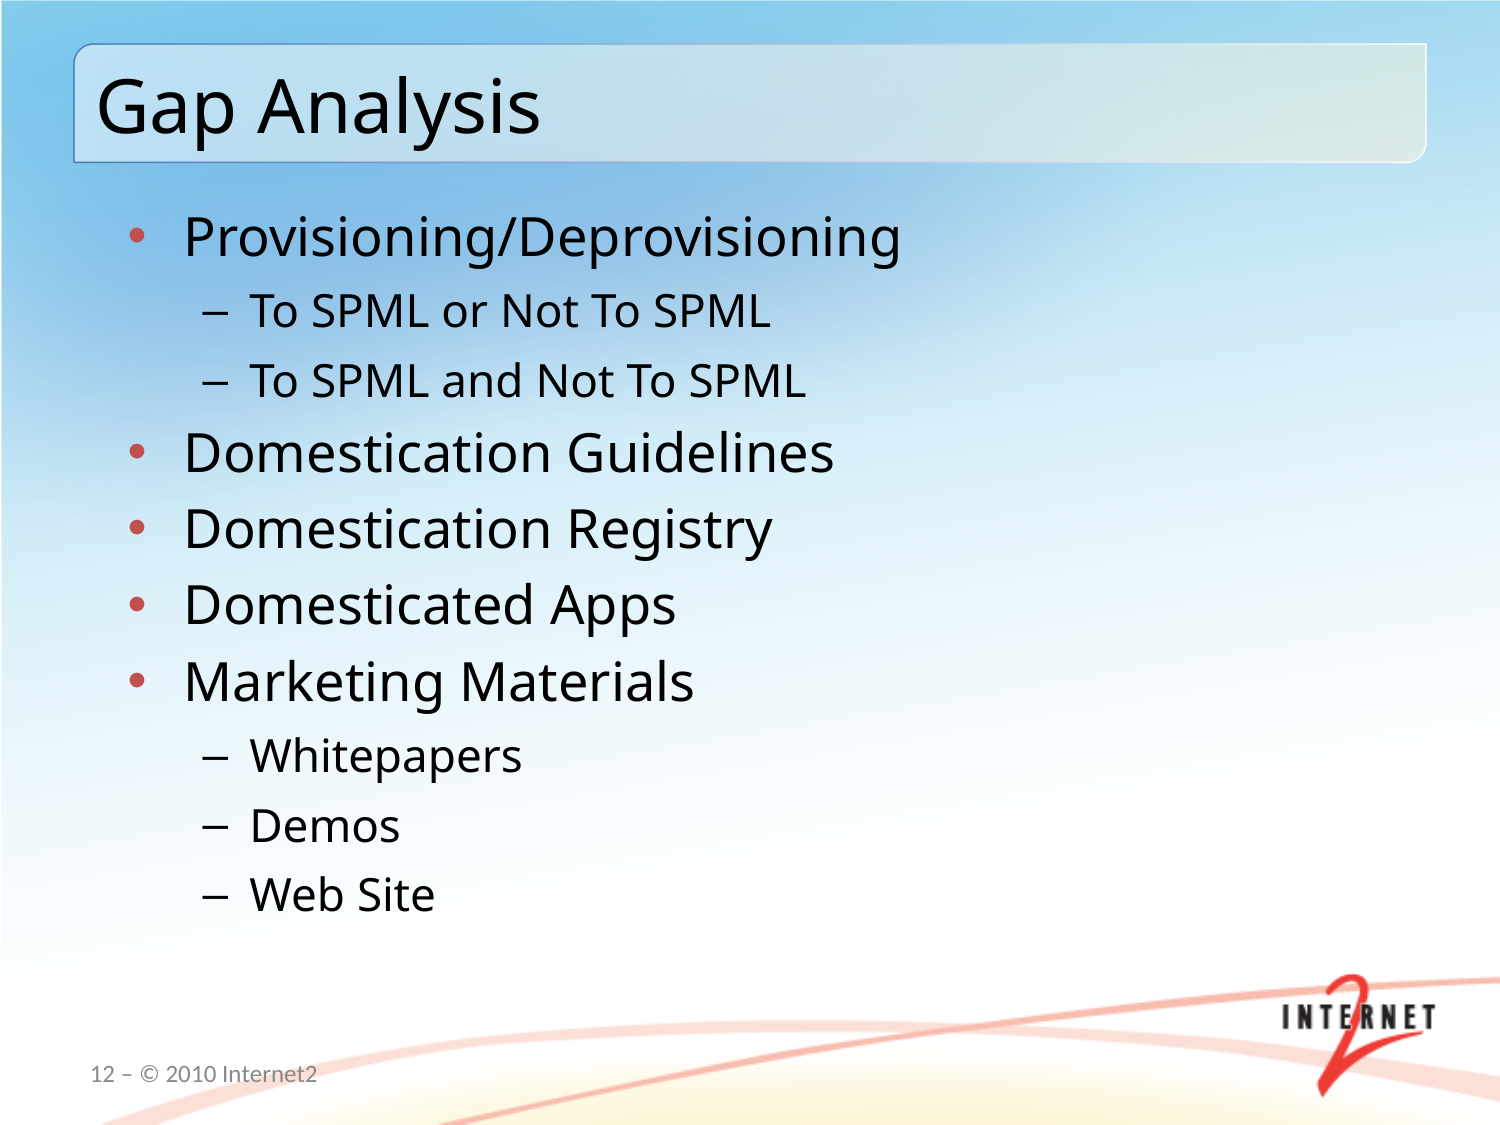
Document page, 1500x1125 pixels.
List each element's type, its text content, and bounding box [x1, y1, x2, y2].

text_box <number> – © 2010 Internet2 [74, 1042, 550, 1103]
text_box Gap Analysis [80, 50, 1420, 157]
picture [0, 0, 1500, 1125]
list Provisioning/Deprovisioning To SPML or Not To SPML To SPML and Not To SPML Domestication Guidelines Domestication Registry Domesticated Apps Marketing Materials Whitepapers Demos Web Site [112, 195, 1388, 938]
